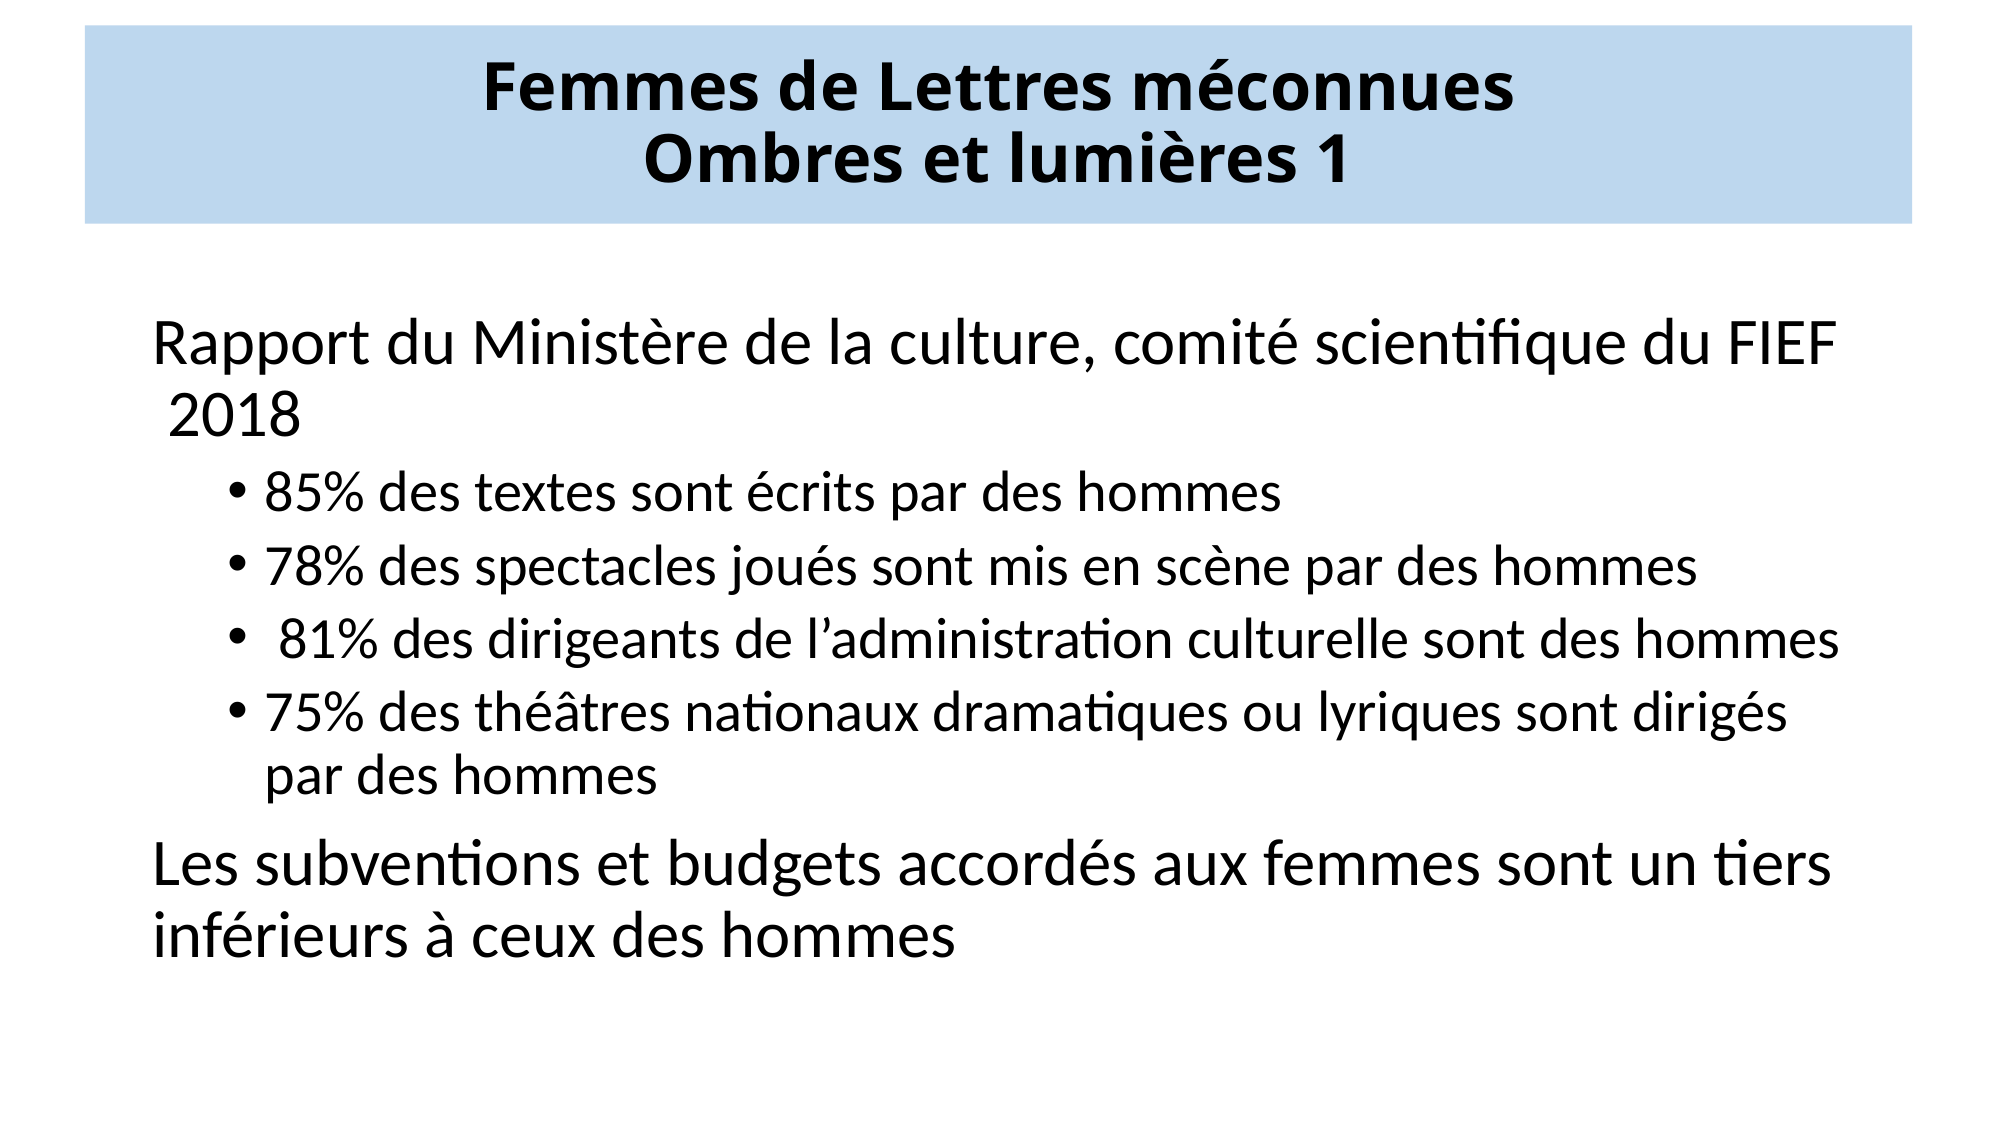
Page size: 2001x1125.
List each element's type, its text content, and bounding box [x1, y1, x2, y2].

list Rapport du Ministère de la culture, comité scientifique du FIEF 2018 85% des textes sont écrits par des hommes 78% des spectacles joués sont mis en scène par des hommes 81% des dirigeants de l’administration culturelle sont des hommes 75% des théâtres nationaux dramatiques ou lyriques sont dirigés par des hommes Les subventions et budgets accordés aux femmes sont un tiers inférieurs à ceux des hommes [137, 299, 1863, 1014]
title Femmes de Lettres méconnues Ombres et lumières 1 [84, 25, 1913, 224]
